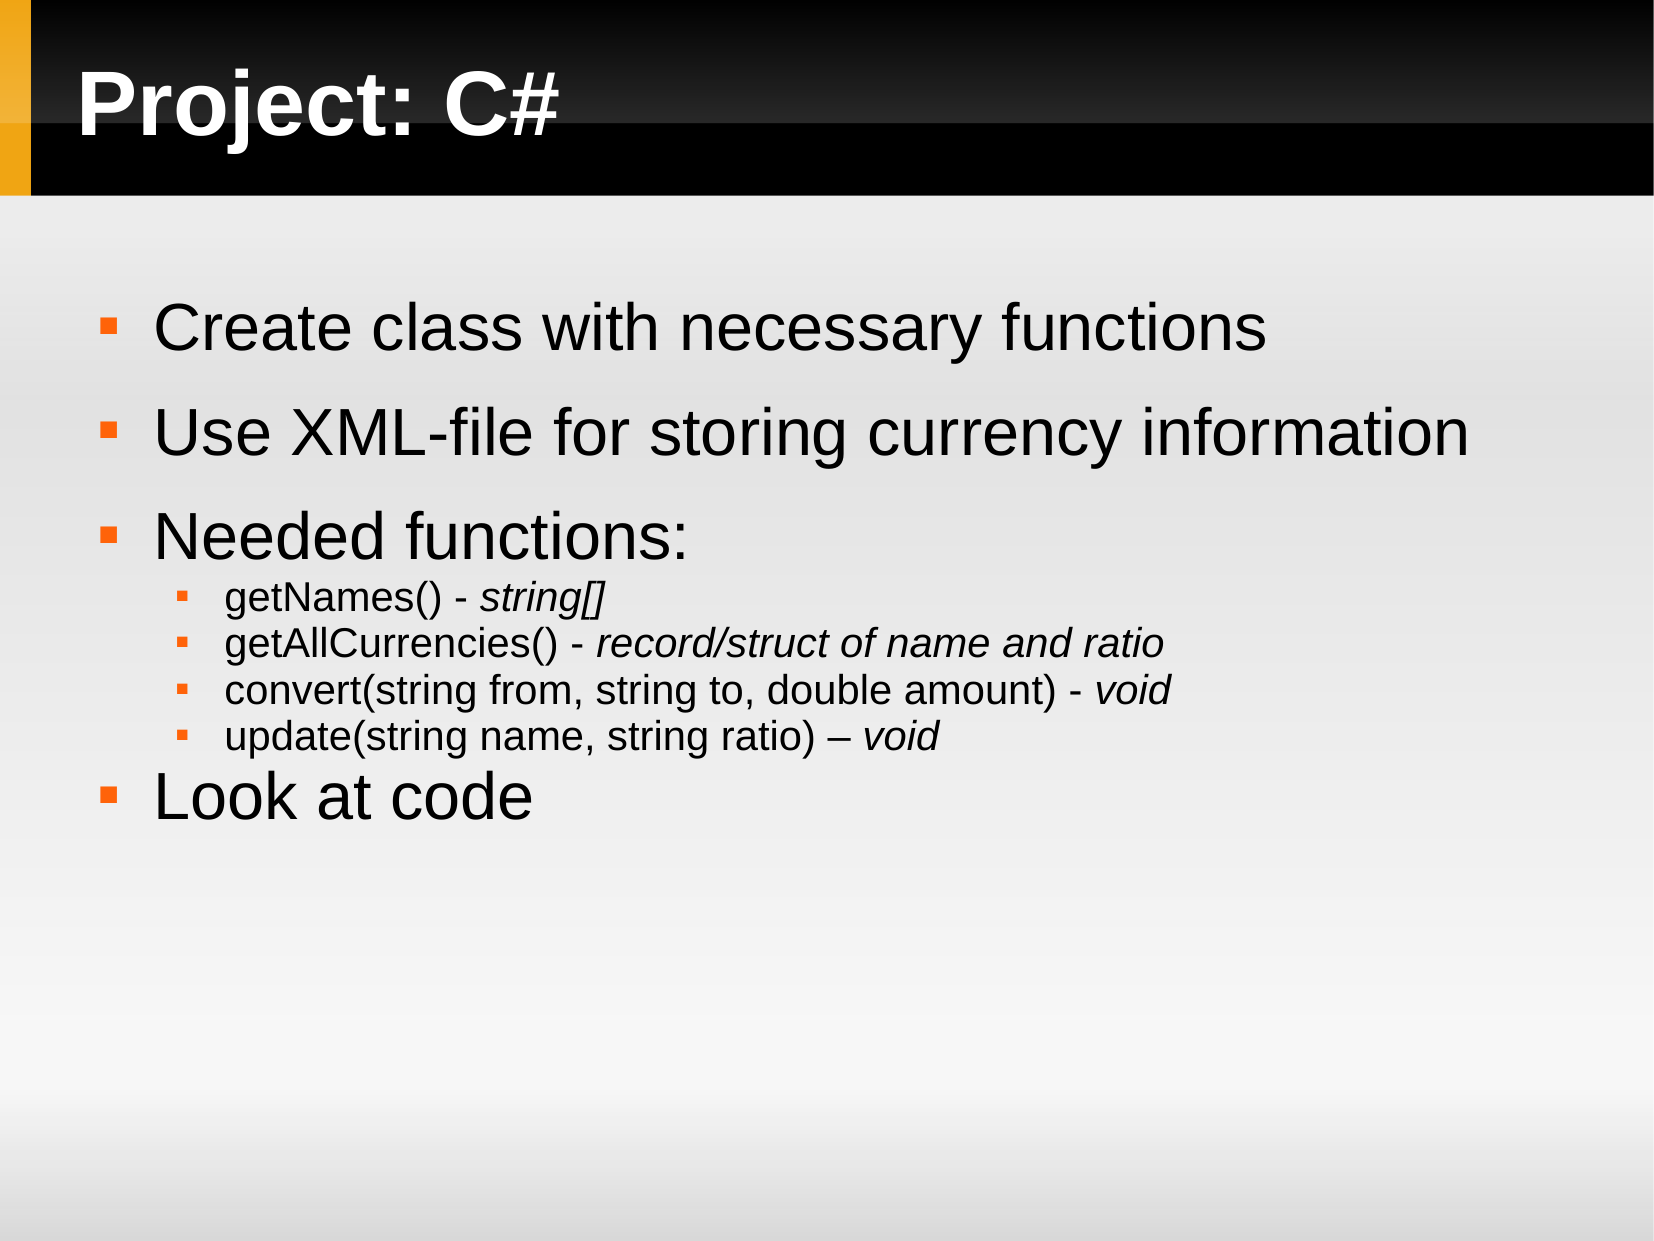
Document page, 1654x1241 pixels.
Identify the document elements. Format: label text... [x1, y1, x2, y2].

picture [0, 0, 1654, 1241]
title Project: C# [76, 7, 1565, 200]
list Create class with necessary functions Use XML-file for storing currency information Needed functions: getNames() - string[] getAllCurrencies() - record/struct of name and ratio convert(string from, string to, double amount) - void update(string name, string ratio) – void Look at code [82, 290, 1571, 1094]
